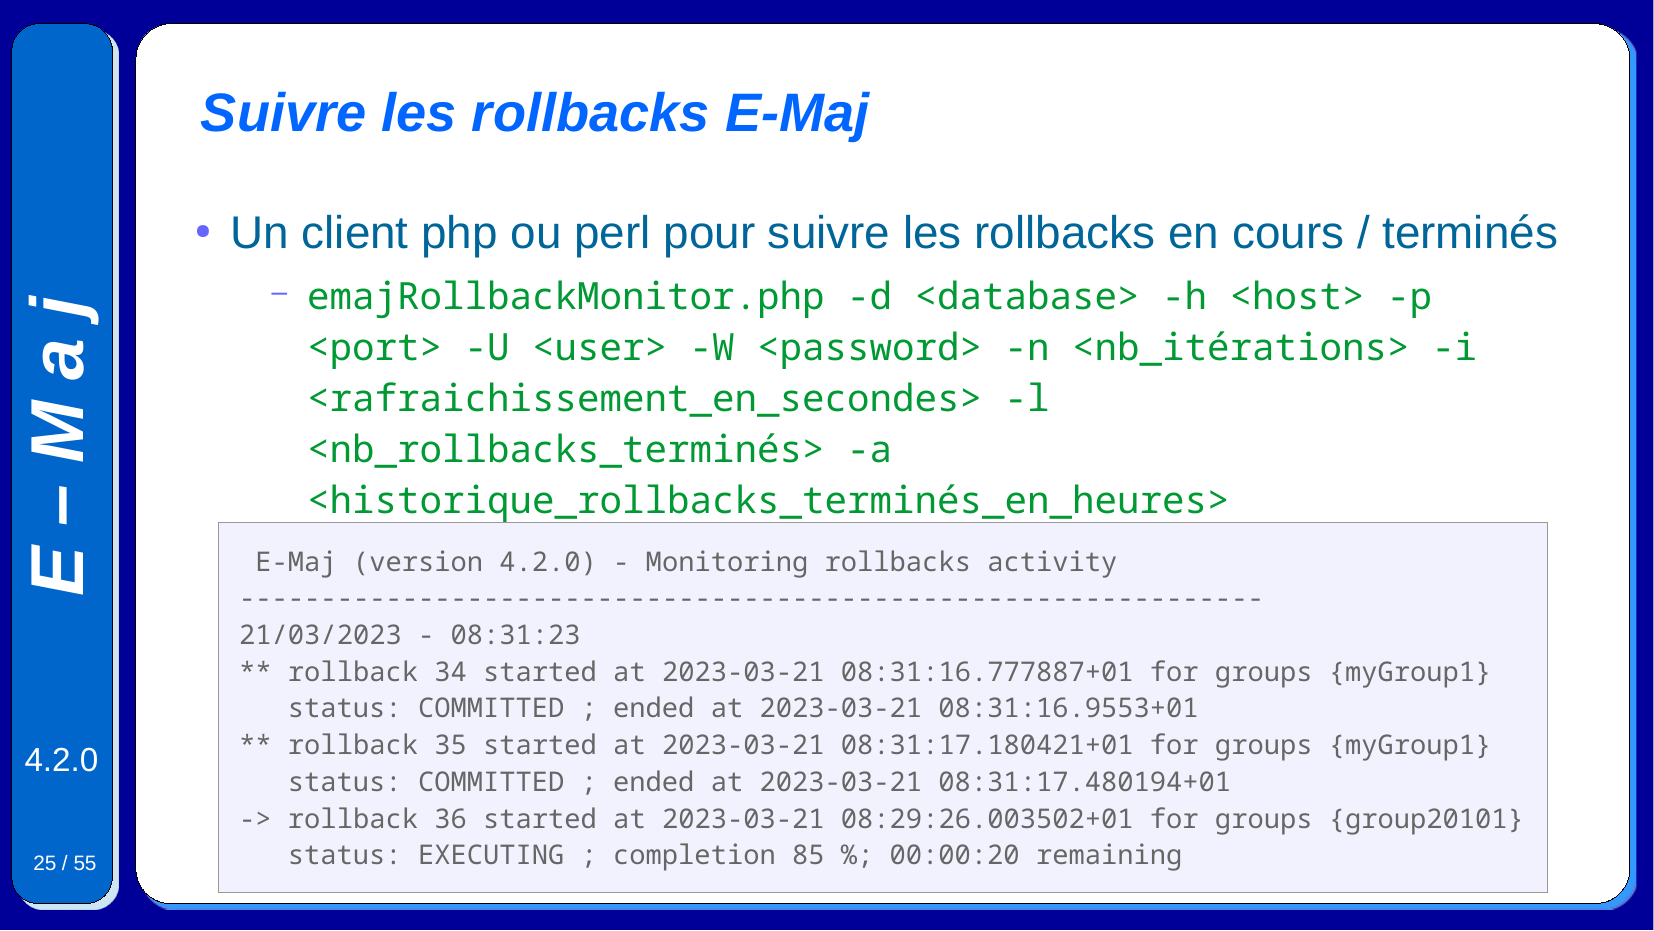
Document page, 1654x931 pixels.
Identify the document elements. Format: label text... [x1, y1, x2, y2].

text_box E-Maj (version 4.2.0) - Monitoring rollbacks activity --------------------------------------------------------------- 21/03/2023 - 08:31:23 ** rollback 34 started at 2023-03-21 08:31:16.777887+01 for groups {myGroup1} status: COMMITTED ; ended at 2023-03-21 08:31:16.9553+01 ** rollback 35 started at 2023-03-21 08:31:17.180421+01 for groups {myGroup1} status: COMMITTED ; ended at 2023-03-21 08:31:17.480194+01 -> rollback 36 started at 2023-03-21 08:29:26.003502+01 for groups {group20101} status: EXECUTING ; completion 85 %; 00:00:20 remaining [218, 522, 1548, 878]
list Un client php ou perl pour suivre les rollbacks en cours / terminés emajRollbackMonitor.php -d <database> -h <host> -p <port> -U <user> -W <password> -n <nb_itérations> -i <rafraichissement_en_secondes> -l <nb_rollbacks_terminés> -a <historique_rollbacks_terminés_en_heures> [177, 206, 1587, 502]
title Suivre les rollbacks E-Maj [200, 34, 1575, 191]
